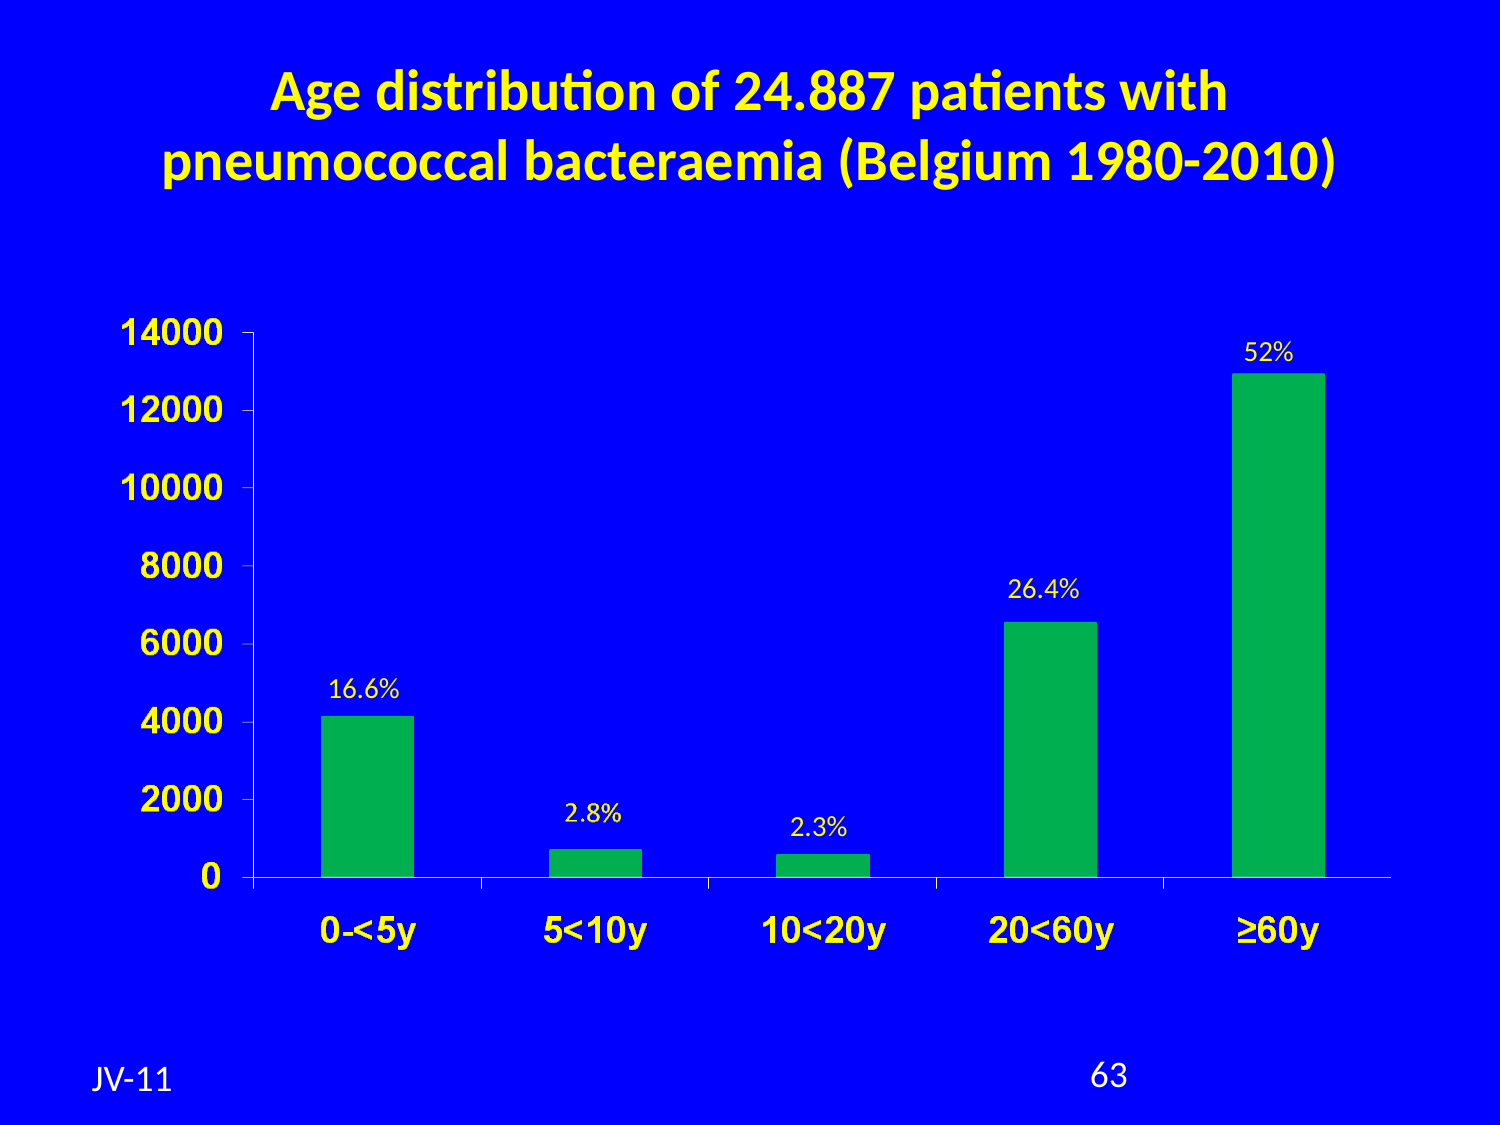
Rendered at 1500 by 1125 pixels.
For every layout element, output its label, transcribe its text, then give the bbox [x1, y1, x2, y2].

text_box 2.3% [725, 800, 913, 850]
title Age distribution of 24.887 patients with pneumococcal bacteraemia (Belgium 1980-2010) [75, 45, 1425, 233]
text_box 16.6% [312, 662, 500, 713]
chart [108, 287, 1392, 980]
text_box 52% [1175, 324, 1363, 375]
text_box 26.4% [950, 562, 1138, 613]
footer JV-11 [76, 1046, 552, 1107]
slide_number <numéro> [1074, 1042, 1425, 1103]
